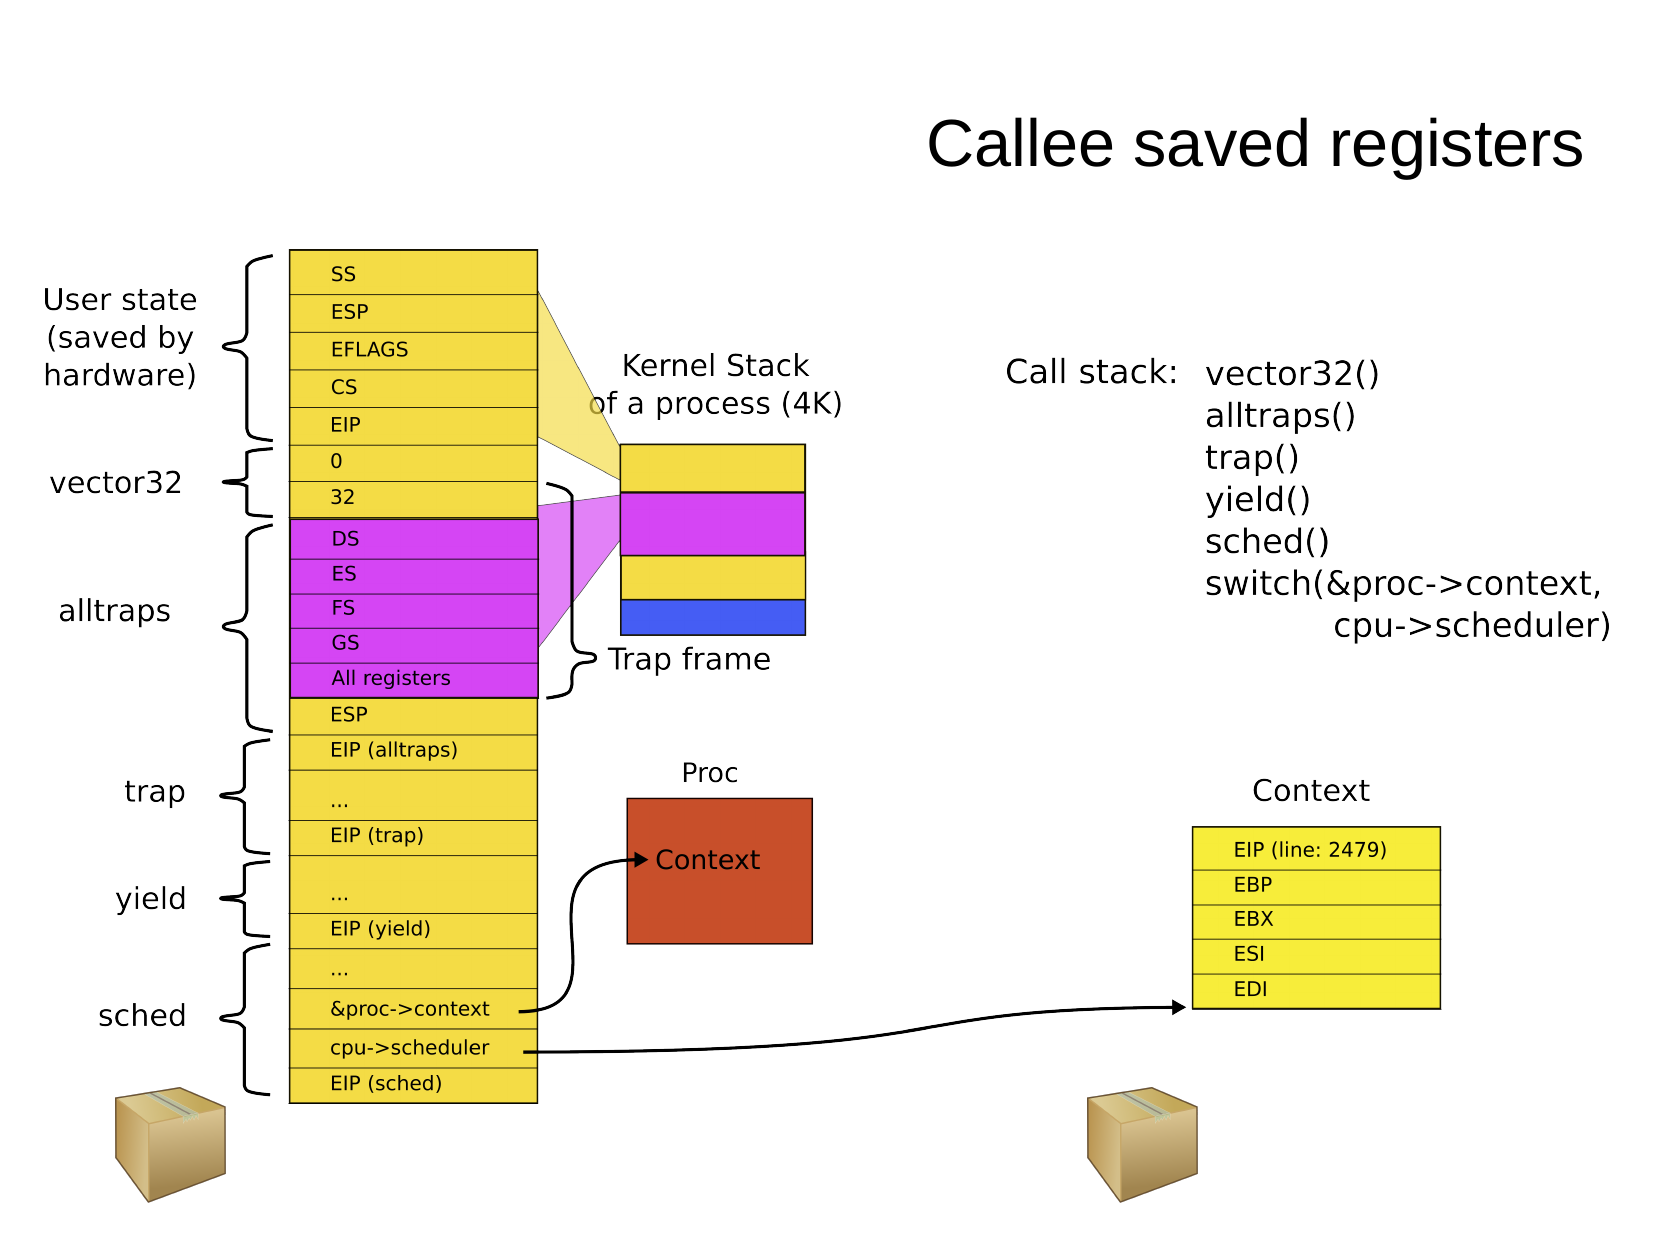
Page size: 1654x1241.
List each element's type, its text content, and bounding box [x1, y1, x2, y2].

list Callee saved registers [900, 105, 1613, 301]
picture [45, 249, 1609, 1203]
